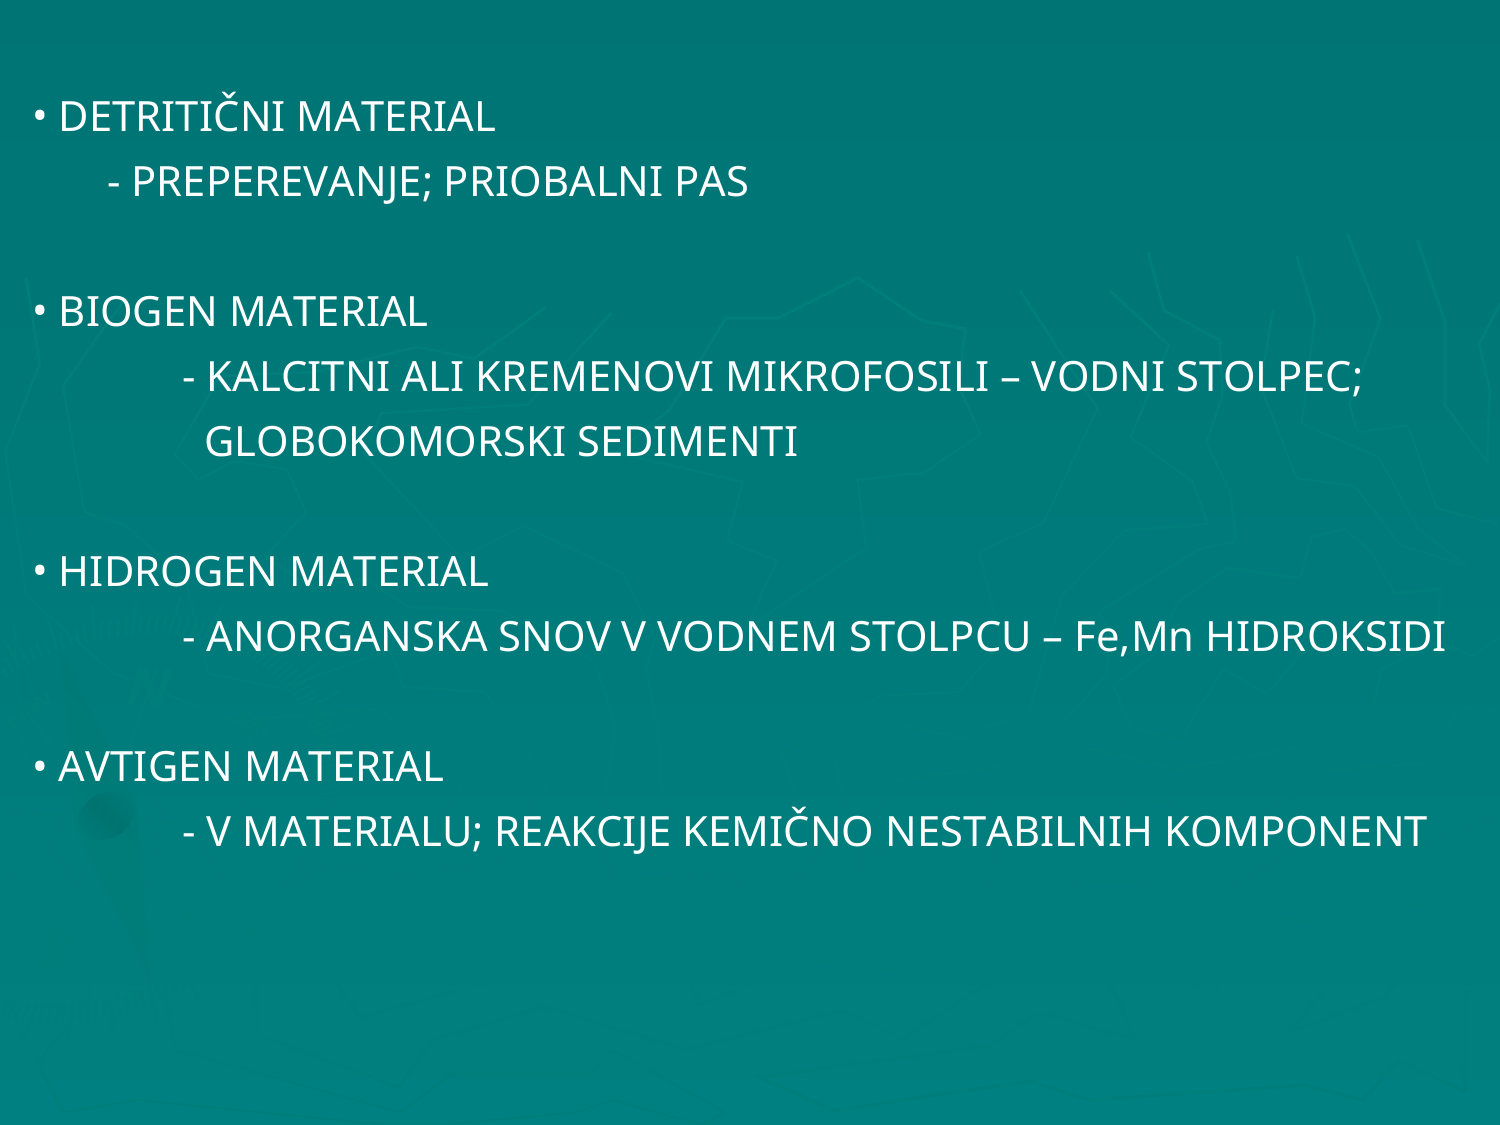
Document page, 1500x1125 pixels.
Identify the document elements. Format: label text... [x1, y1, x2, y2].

text_box DETRITIČNI MATERIAL - PREPEREVANJE; PRIOBALNI PAS BIOGEN MATERIAL - KALCITNI ALI KREMENOVI MIKROFOSILI – VODNI STOLPEC; GLOBOKOMORSKI SEDIMENTI HIDROGEN MATERIAL - ANORGANSKA SNOV V VODNEM STOLPCU – Fe,Mn HIDROKSIDI AVTIGEN MATERIAL - V MATERIALU; REAKCIJE KEMIČNO NESTABILNIH KOMPONENT [17, 66, 1463, 863]
